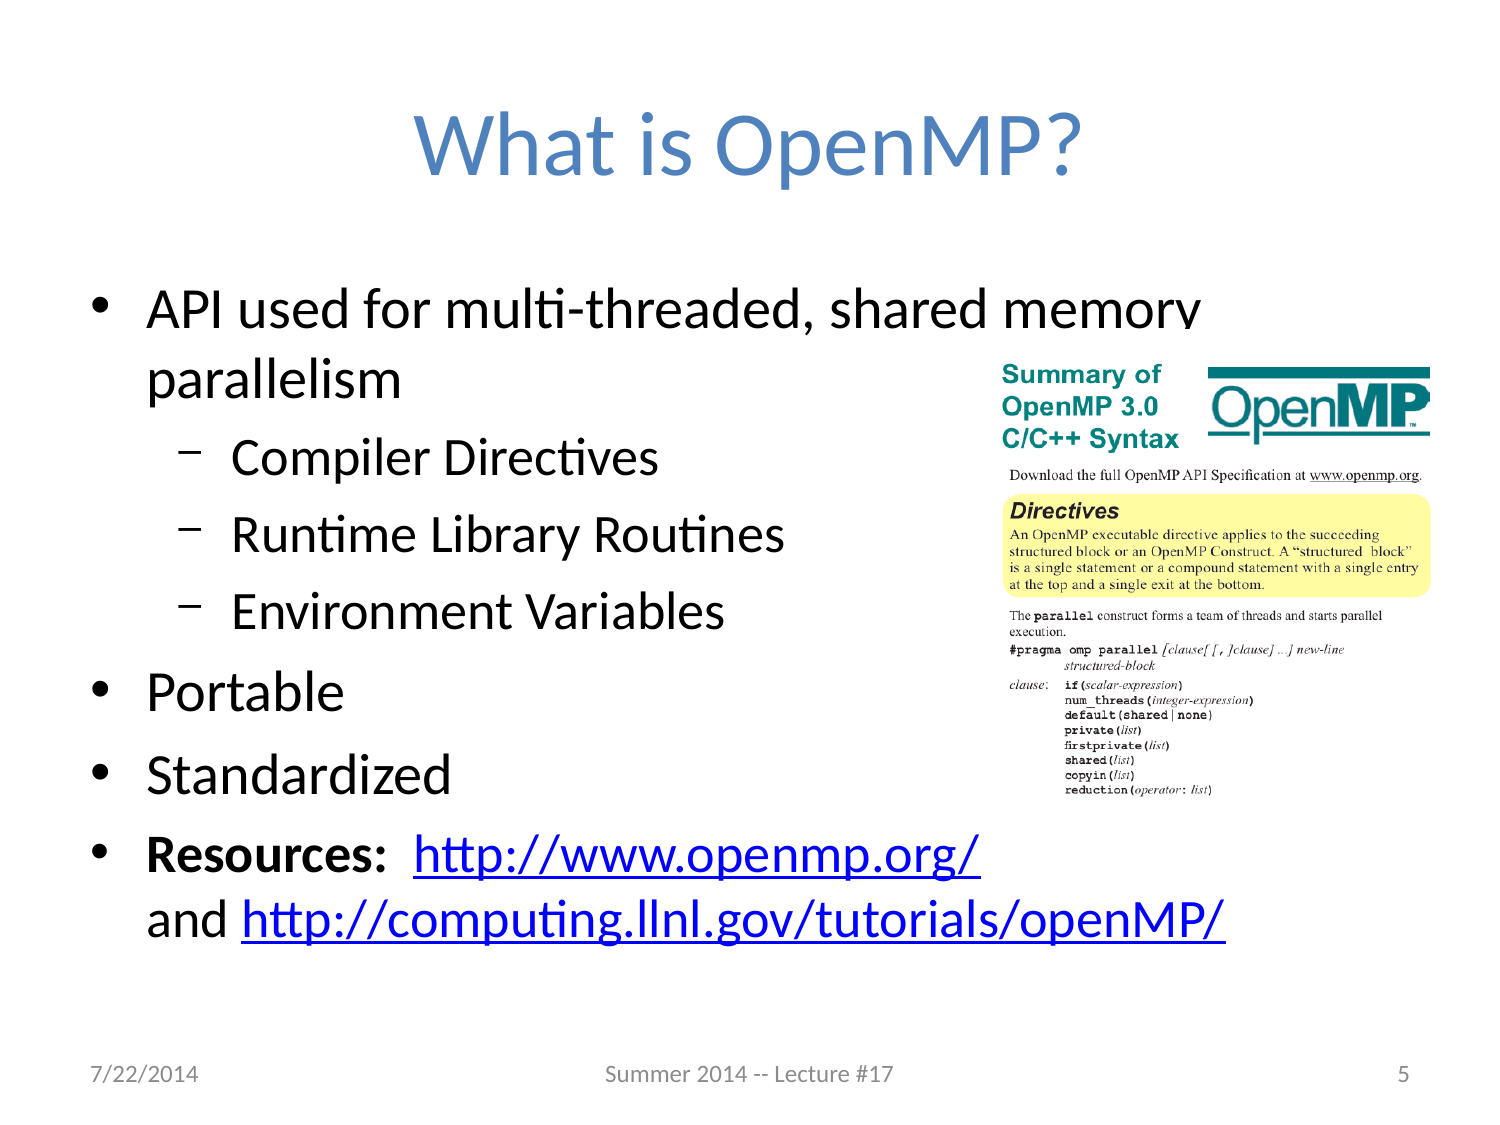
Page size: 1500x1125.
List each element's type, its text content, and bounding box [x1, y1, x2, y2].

picture [990, 329, 1454, 810]
list API used for multi-threaded, shared memory parallelism Compiler Directives Runtime Library Routines Environment Variables Portable Standardized Resources: http://www.openmp.org/ and http://computing.llnl.gov/tutorials/openMP/ [75, 262, 1425, 1073]
slide_number 7/22/2014 [75, 1042, 425, 1103]
title What is OpenMP? [75, 45, 1425, 233]
slide_number <number> [1074, 1042, 1425, 1103]
footer Summer 2014 -- Lecture #17 [512, 1042, 988, 1103]
